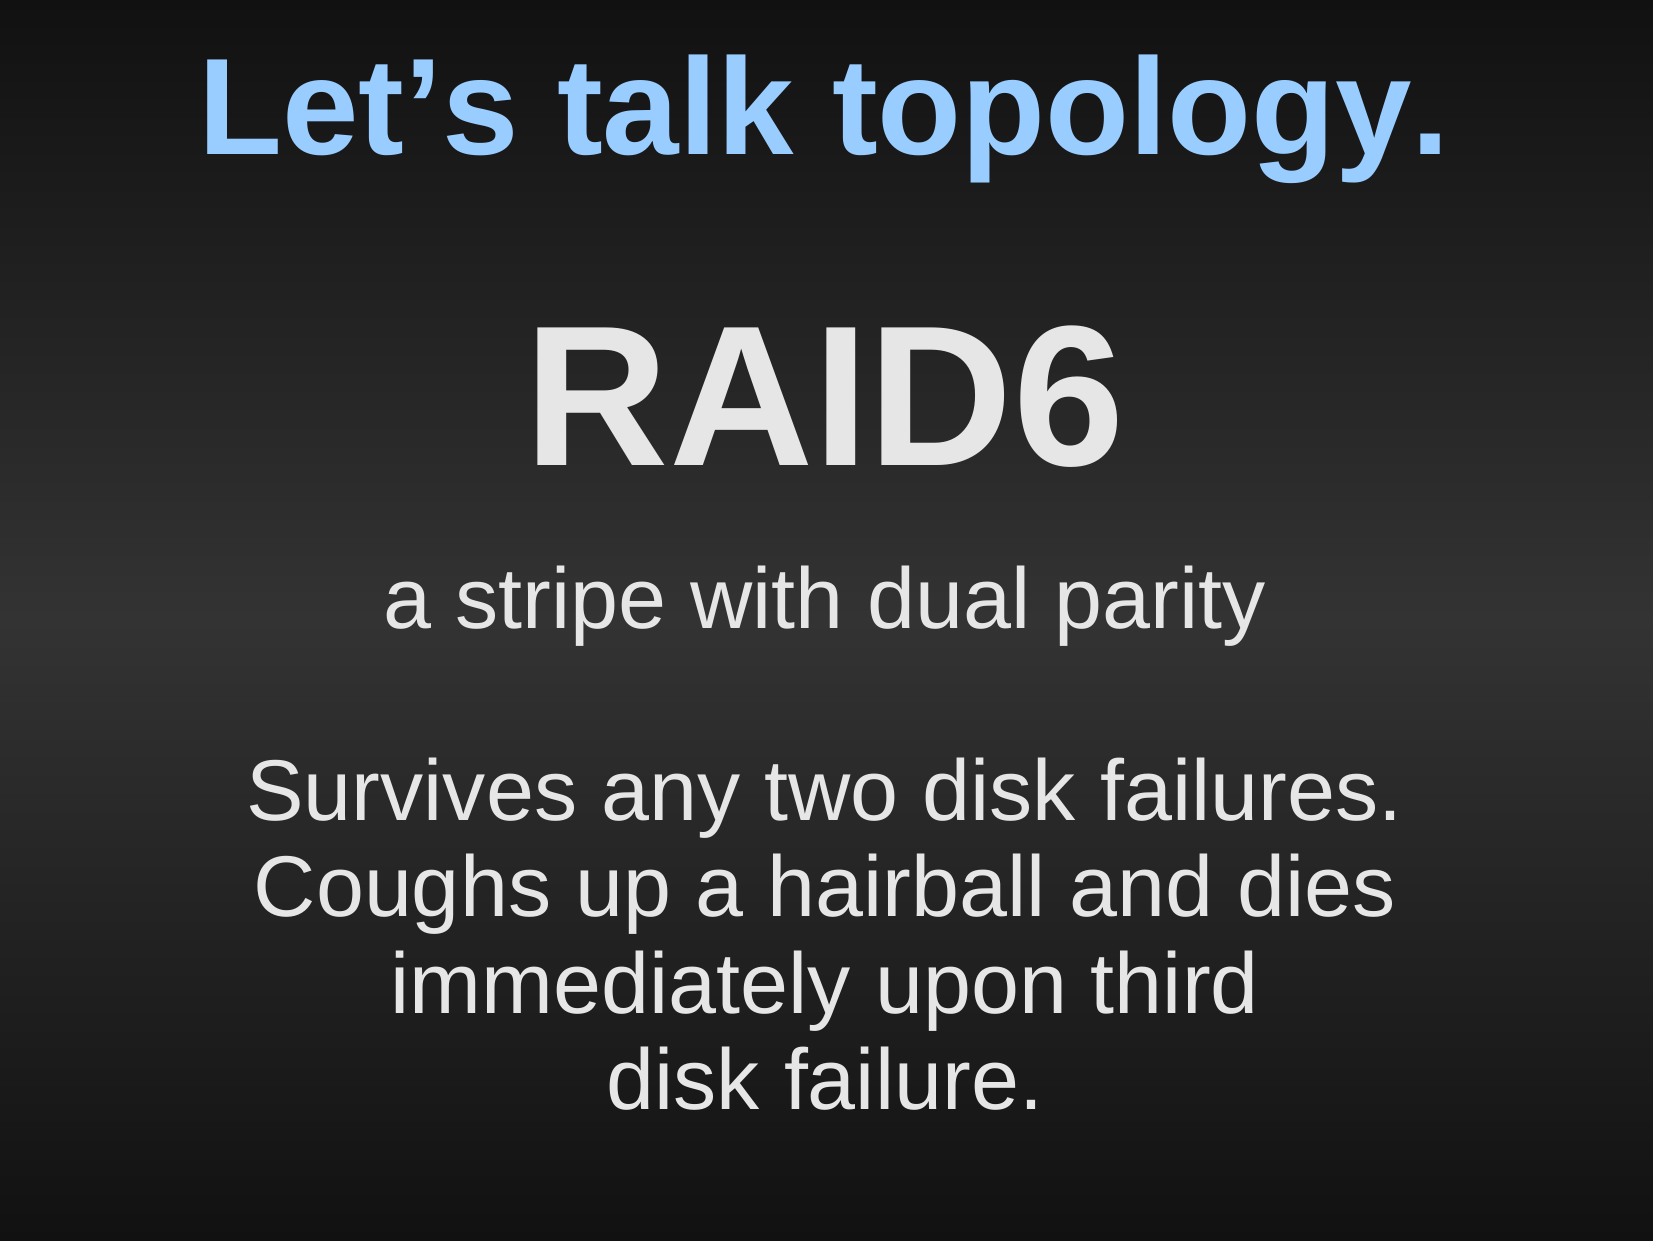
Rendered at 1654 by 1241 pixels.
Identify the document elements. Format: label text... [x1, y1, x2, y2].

title Let’s talk topology. [0, 2, 1651, 211]
title RAID6 a stripe with dual parity Survives any two disk failures. Coughs up a hairball and dies immediately upon third disk failure. [0, 284, 1651, 1241]
